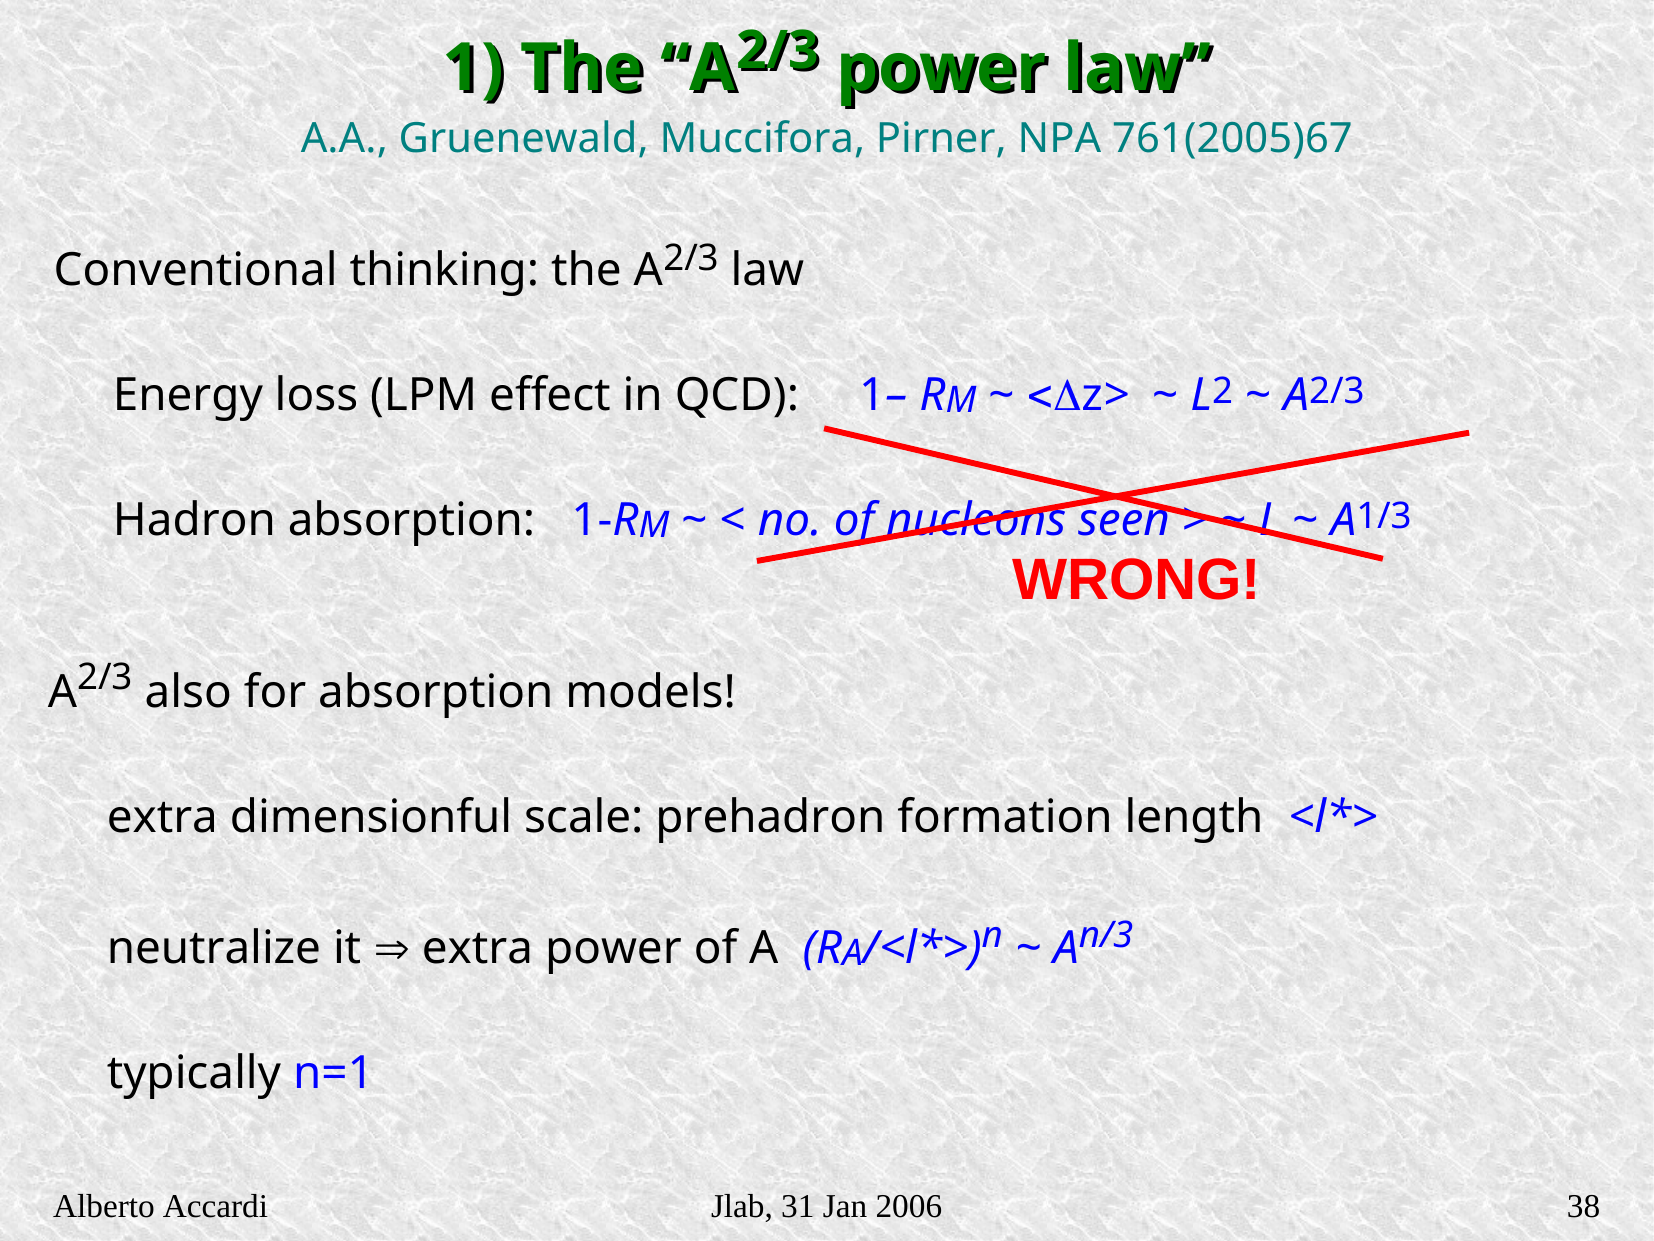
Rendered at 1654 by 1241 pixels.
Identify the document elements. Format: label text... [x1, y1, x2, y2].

text_box 1) The “A2/3 power law” [29, 0, 1626, 133]
text_box A.A., Gruenewald, Muccifora, Pirner, NPA 761(2005)67 [272, 100, 1393, 166]
text_box Conventional thinking: the A2/3 law Energy loss (LPM effect in QCD): 1– RM ~ <Dz> ~ L2 ~ A2/3 Hadron absorption: 1-RM ~ < no. of nucleons seen > ~ L ~ A1/3 [39, 223, 1627, 598]
text_box A2/3 also for absorption models! extra dimensionful scale: prehadron formation length <l*> neutralize it  extra power of A (RA/<l*>)n ~ An/3 typically n=1 [33, 642, 1621, 1067]
text_box WRONG! [997, 539, 1276, 630]
picture [0, 0, 1654, 1241]
